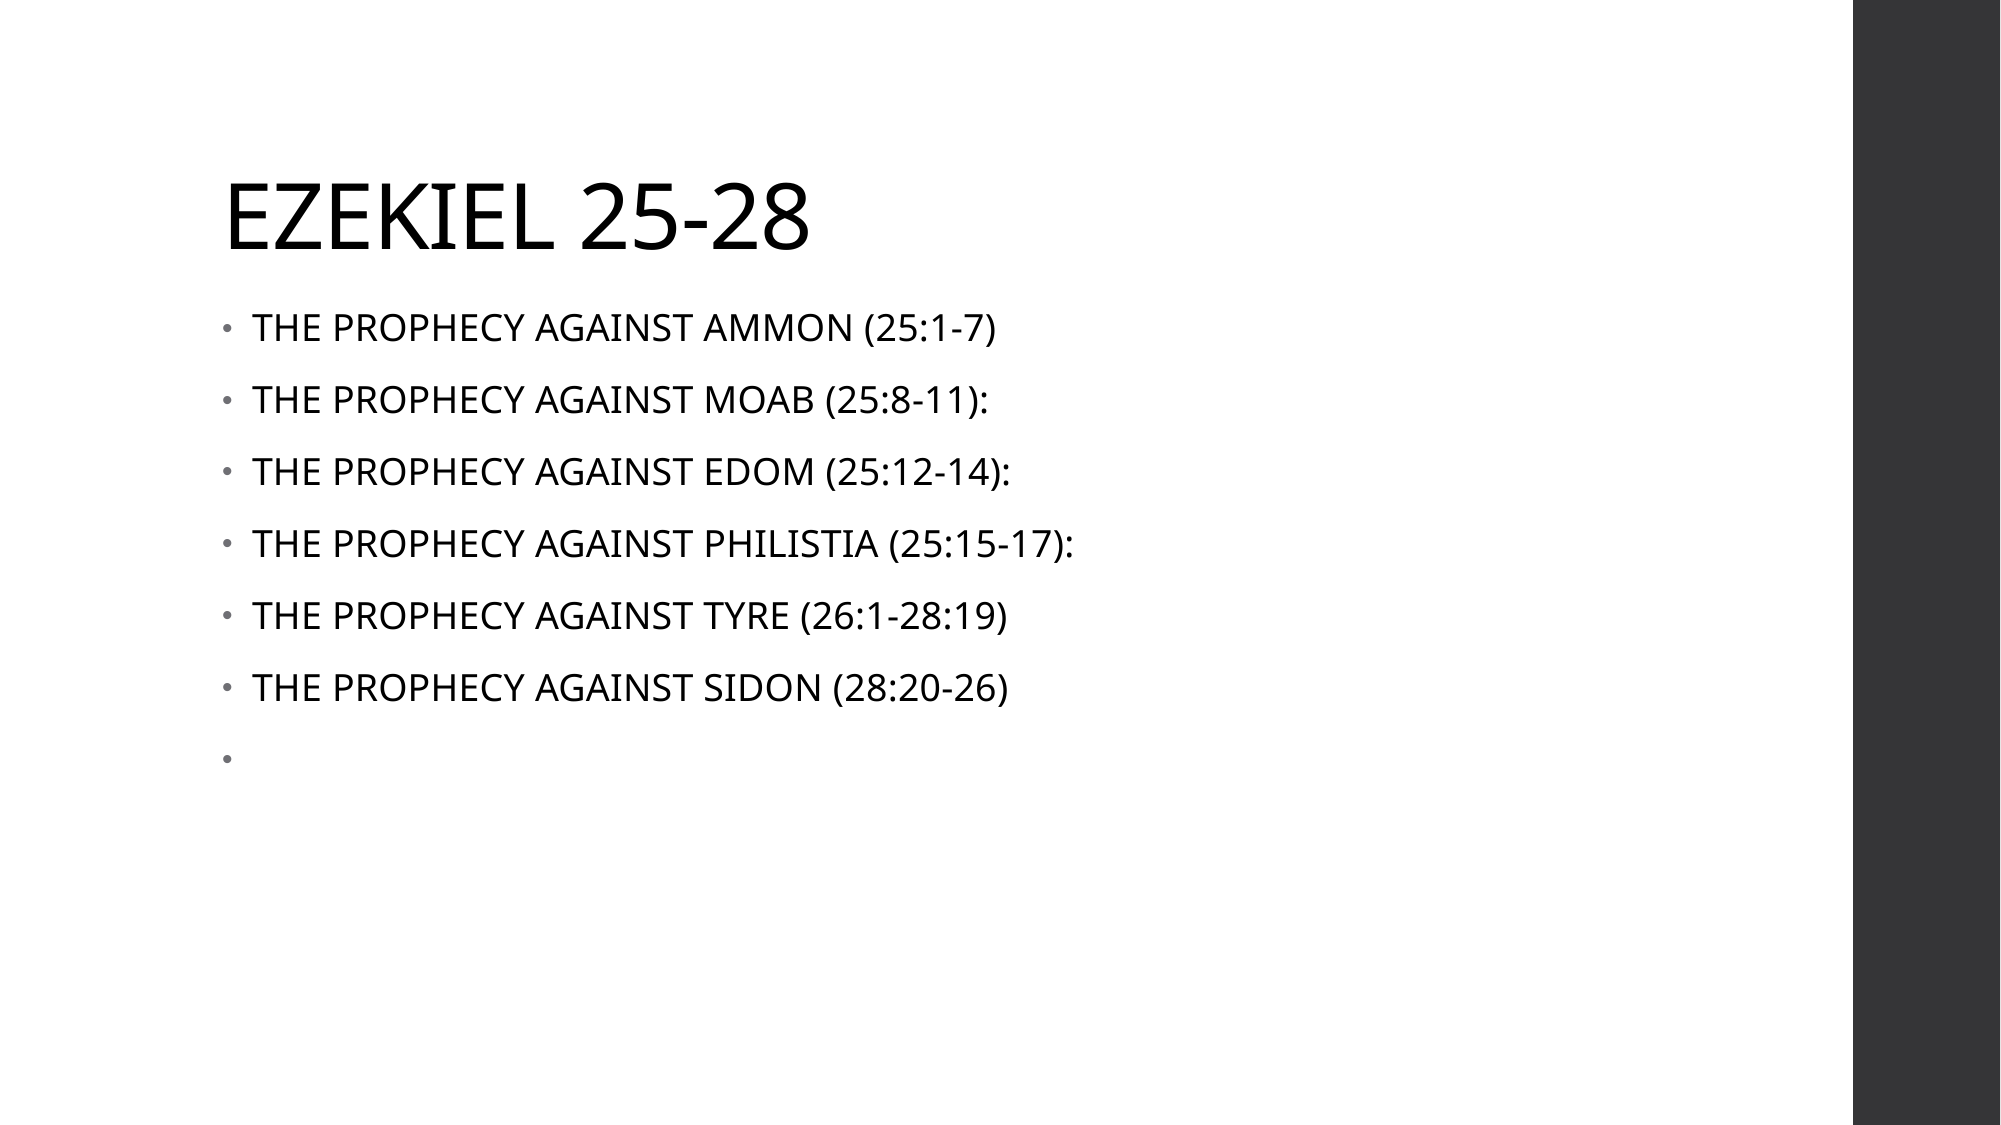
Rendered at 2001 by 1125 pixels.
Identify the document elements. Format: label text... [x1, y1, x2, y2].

list THE PROPHECY AGAINST AMMON (25:1-7) THE PROPHECY AGAINST MOAB (25:8-11): THE PROPHECY AGAINST EDOM (25:12-14): THE PROPHECY AGAINST PHILISTIA (25:15-17): THE PROPHECY AGAINST TYRE (26:1-28:19) THE PROPHECY AGAINST SIDON (28:20-26) [206, 299, 1617, 1014]
title EZEKIEL 25-28 [206, 60, 1797, 278]
